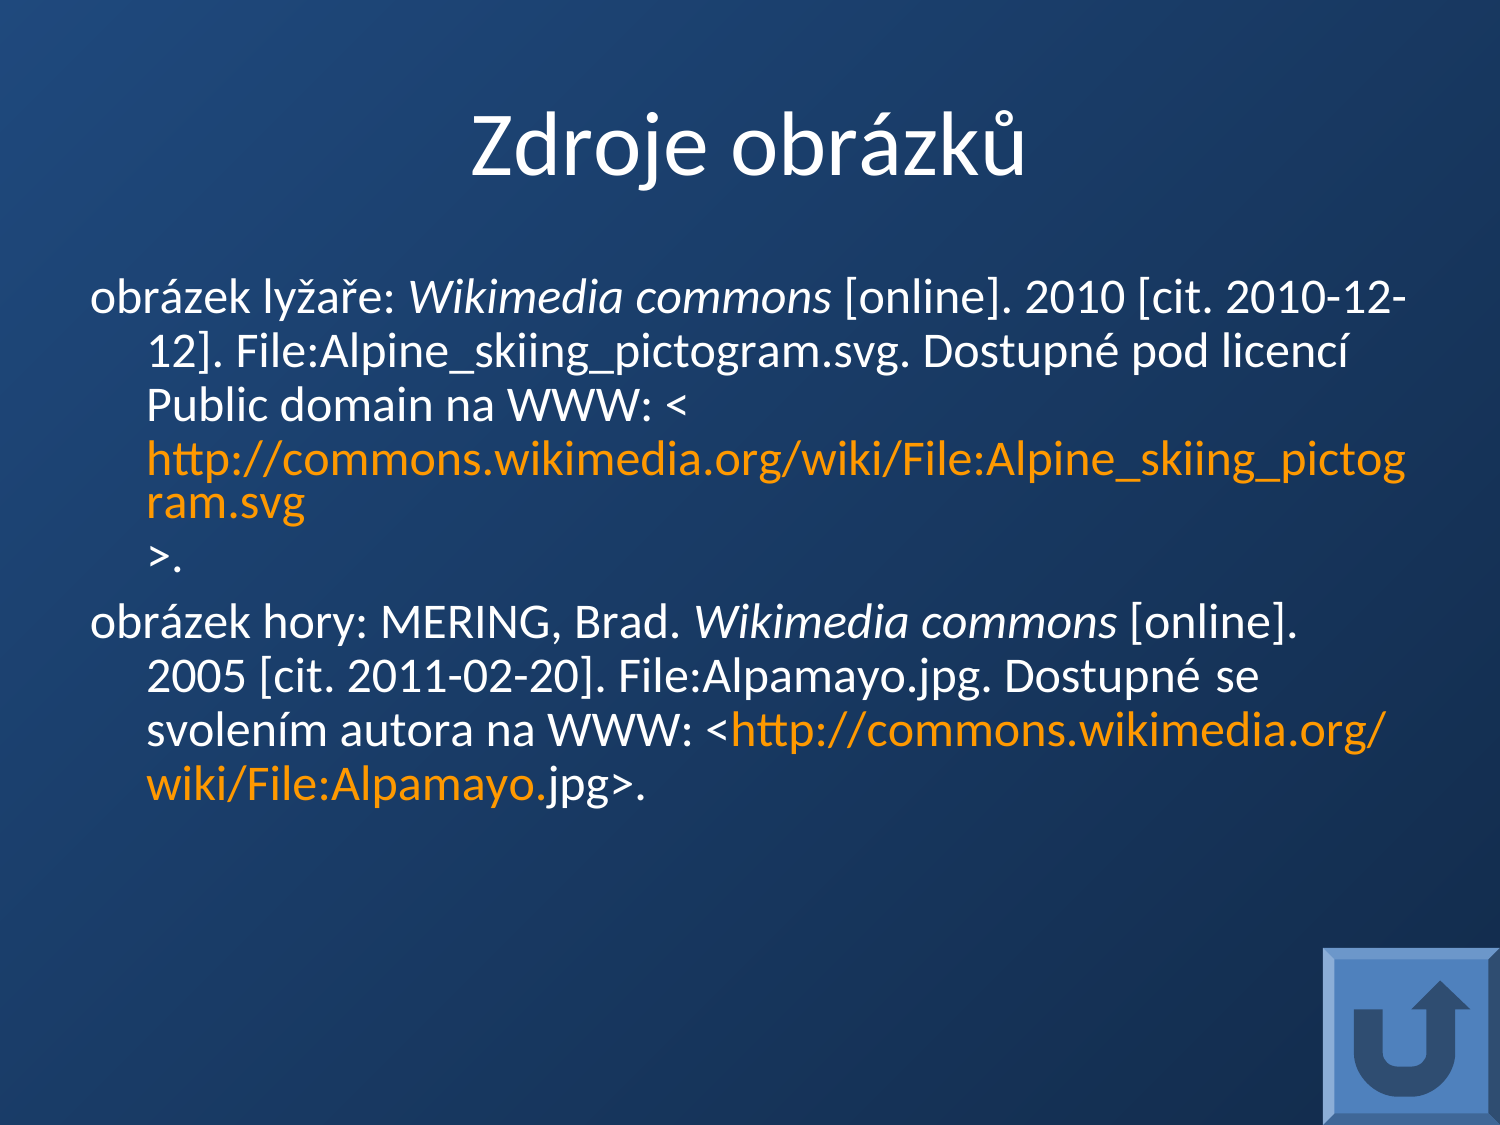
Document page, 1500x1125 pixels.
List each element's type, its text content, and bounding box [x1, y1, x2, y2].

list obrázek lyžaře: Wikimedia commons [online]. 2010 [cit. 2010-12-12]. File:Alpine_skiing_pictogram.svg. Dostupné pod licencí Public domain na WWW: <http://commons.wikimedia.org/wiki/File:Alpine_skiing_pictogram.svg>. obrázek hory: MERING, Brad. Wikimedia commons [online]. 2005 [cit. 2011-02-20]. File:Alpamayo.jpg. Dostupné se svolením autora na WWW: <http://commons.wikimedia.org/wiki/File:Alpamayo.jpg>. [75, 262, 1426, 1006]
title Zdroje obrázků [75, 45, 1426, 233]
text_box [1324, 947, 1500, 1125]
